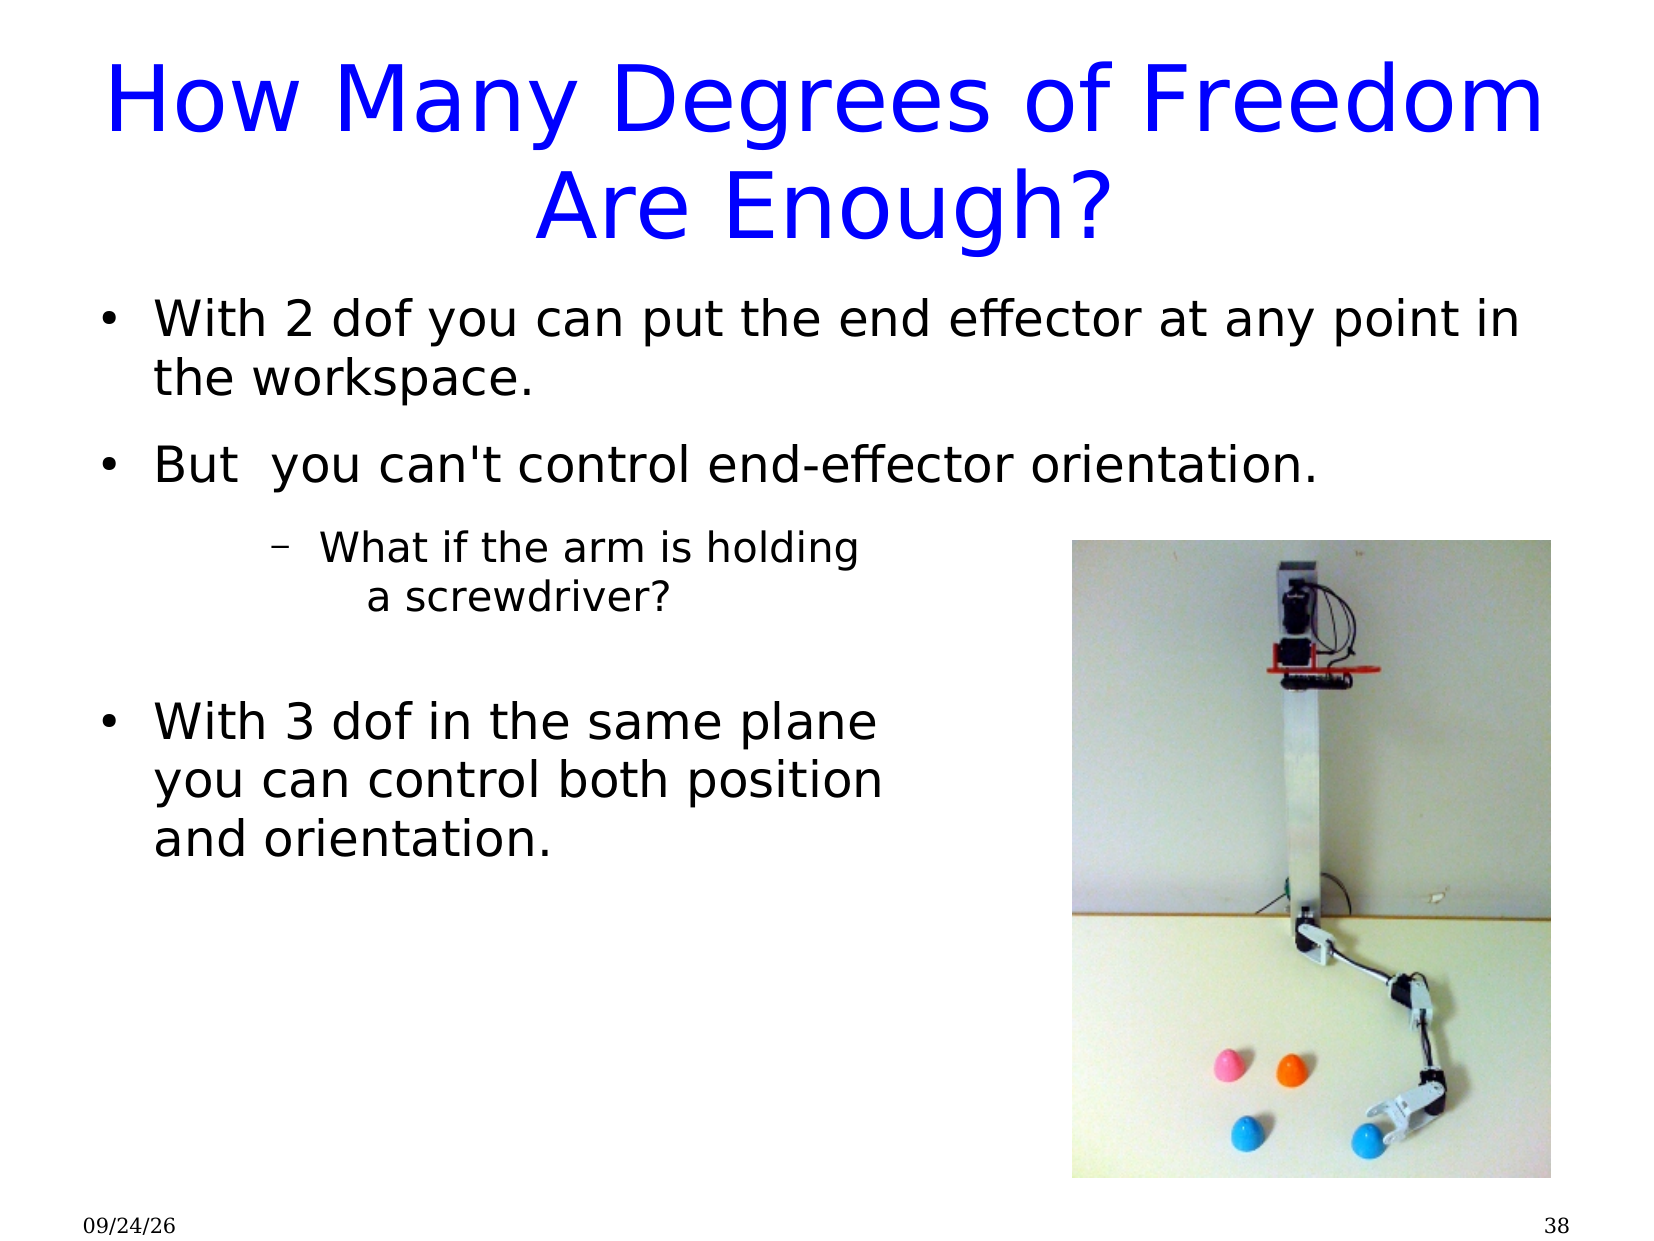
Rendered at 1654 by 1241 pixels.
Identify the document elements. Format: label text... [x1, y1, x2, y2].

list With 2 dof you can put the end effector at any point in the workspace. But you can't control end-effector orientation. What if the arm is holding a screwdriver? With 3 dof in the same plane you can control both position and orientation. [82, 290, 1571, 1095]
picture [1072, 540, 1551, 1178]
title How Many Degrees of Freedom Are Enough? [82, 45, 1571, 261]
